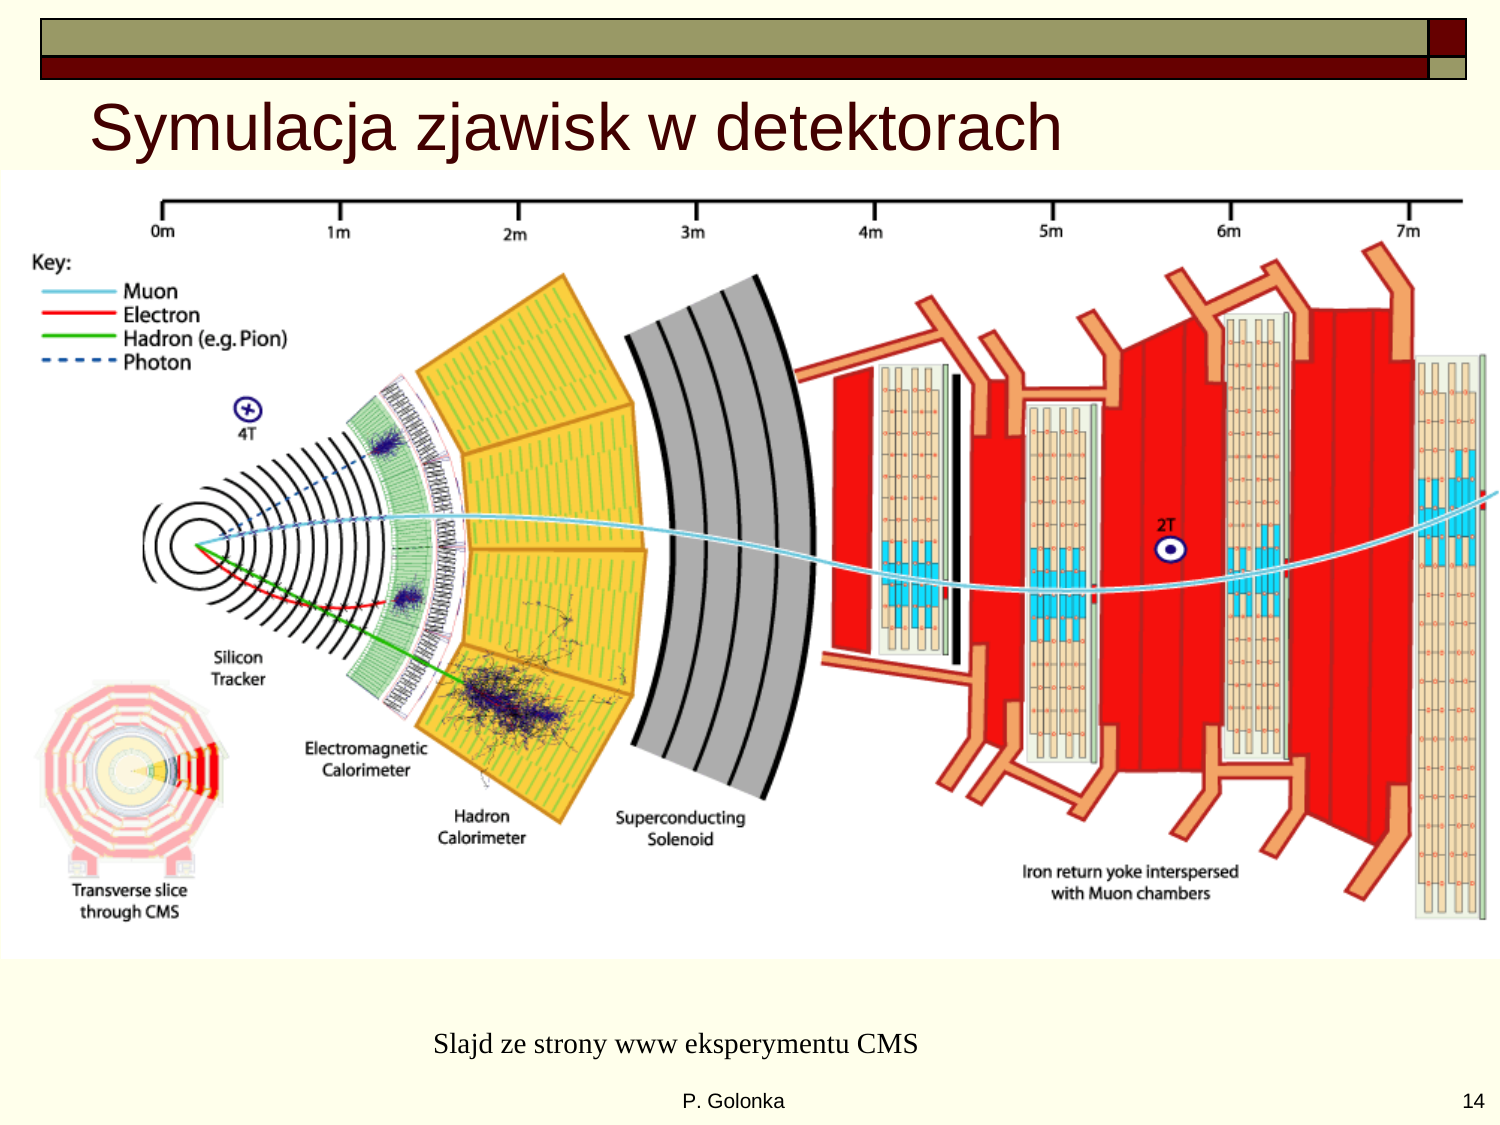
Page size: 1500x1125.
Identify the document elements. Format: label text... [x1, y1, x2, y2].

picture [1, 170, 1500, 959]
title Symulacja zjawisk w detektorach [75, 82, 1426, 170]
text_box Slajd ze strony www eksperymentu CMS [418, 1023, 935, 1068]
